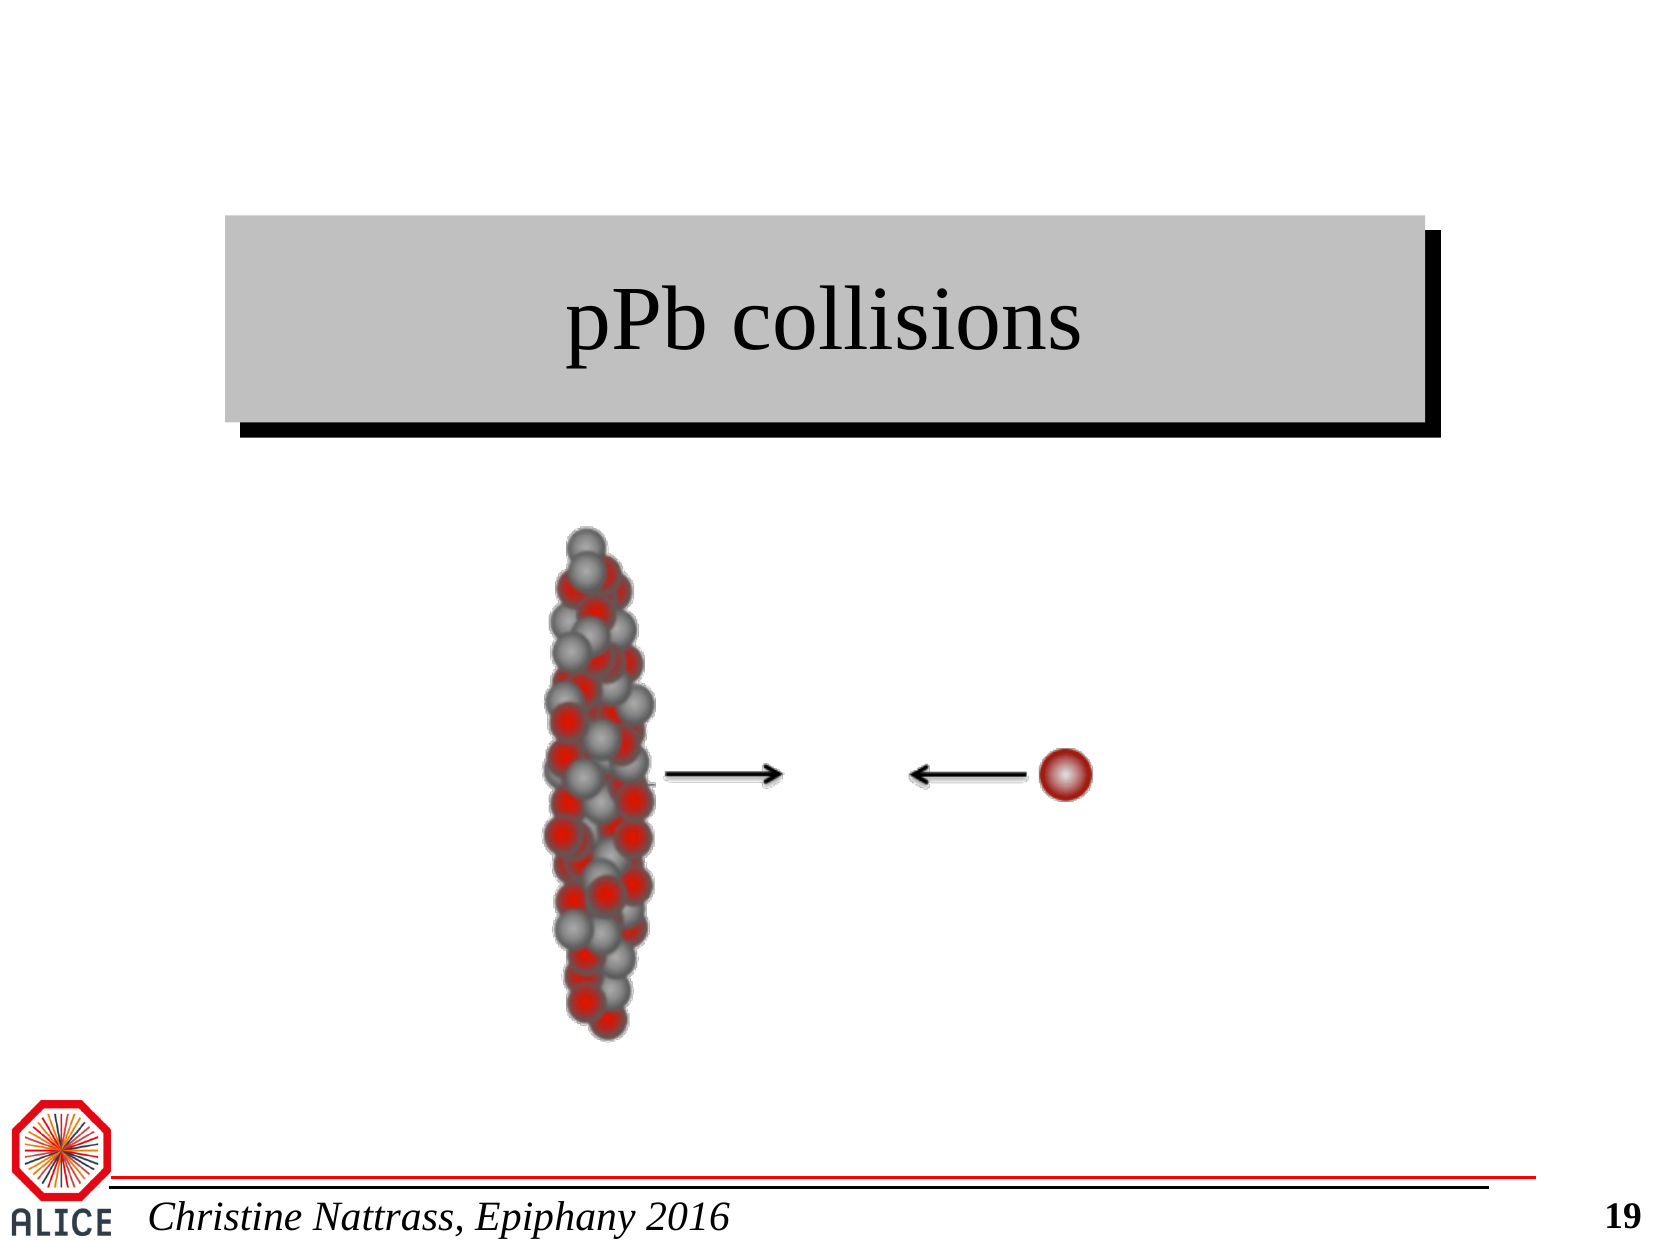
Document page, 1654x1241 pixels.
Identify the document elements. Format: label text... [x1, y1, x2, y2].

picture [831, 525, 1099, 1068]
picture [540, 524, 808, 1068]
title pPb collisions [225, 215, 1426, 423]
picture [11, 1100, 111, 1236]
